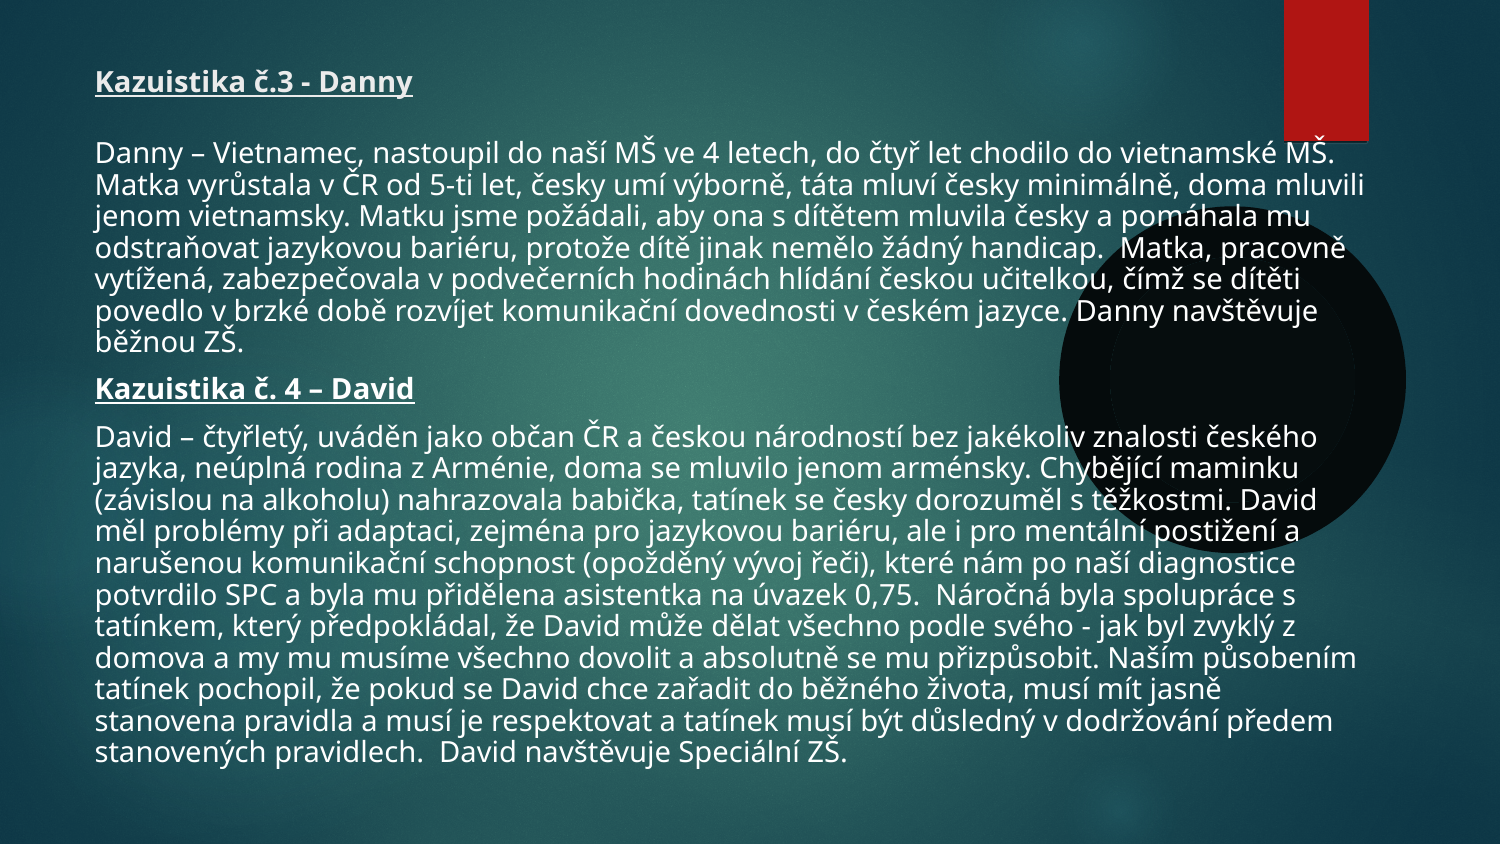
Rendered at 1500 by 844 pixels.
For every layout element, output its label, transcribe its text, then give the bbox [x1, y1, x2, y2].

title Kazuistika č.3 - Danny [79, 55, 1237, 112]
list Danny – Vietnamec, nastoupil do naší MŠ ve 4 letech, do čtyř let chodilo do vietnamské MŠ. Matka vyrůstala v ČR od 5-ti let, česky umí výborně, táta mluví česky minimálně, doma mluvili jenom vietnamsky. Matku jsme požádali, aby ona s dítětem mluvila česky a pomáhala mu odstraňovat jazykovou bariéru, protože dítě jinak nemělo žádný handicap. Matka, pracovně vytížená, zabezpečovala v podvečerních hodinách hlídání českou učitelkou, čímž se dítěti povedlo v brzké době rozvíjet komunikační dovednosti v českém jazyce. Danny navštěvuje běžnou ZŠ. Kazuistika č. 4 – David David – čtyřletý, uváděn jako občan ČR a českou národností bez jakékoliv znalosti českého jazyka, neúplná rodina z Arménie, doma se mluvilo jenom arménsky. Chybějící maminku (závislou na alkoholu) nahrazovala babička, tatínek se česky dorozuměl s těžkostmi. David měl problémy při adaptaci, zejména pro jazykovou bariéru, ale i pro mentální postižení a narušenou komunikační schopnost (opožděný vývoj řeči), které nám po naší diagnostice potvrdilo SPC a byla mu přidělena asistentka na úvazek 0,75. Náročná byla spolupráce s tatínkem, který předpokládal, že David může dělat všechno podle svého - jak byl zvyklý z domova a my mu musíme všechno dovolit a absolutně se mu přizpůsobit. Naším působením tatínek pochopil, že pokud se David chce zařadit do běžného života, musí mít jasně stanovena pravidla a musí je respektovat a tatínek musí být důsledný v dodržování předem stanovených pravidlech. David navštěvuje Speciální ZŠ. [79, 130, 1385, 801]
